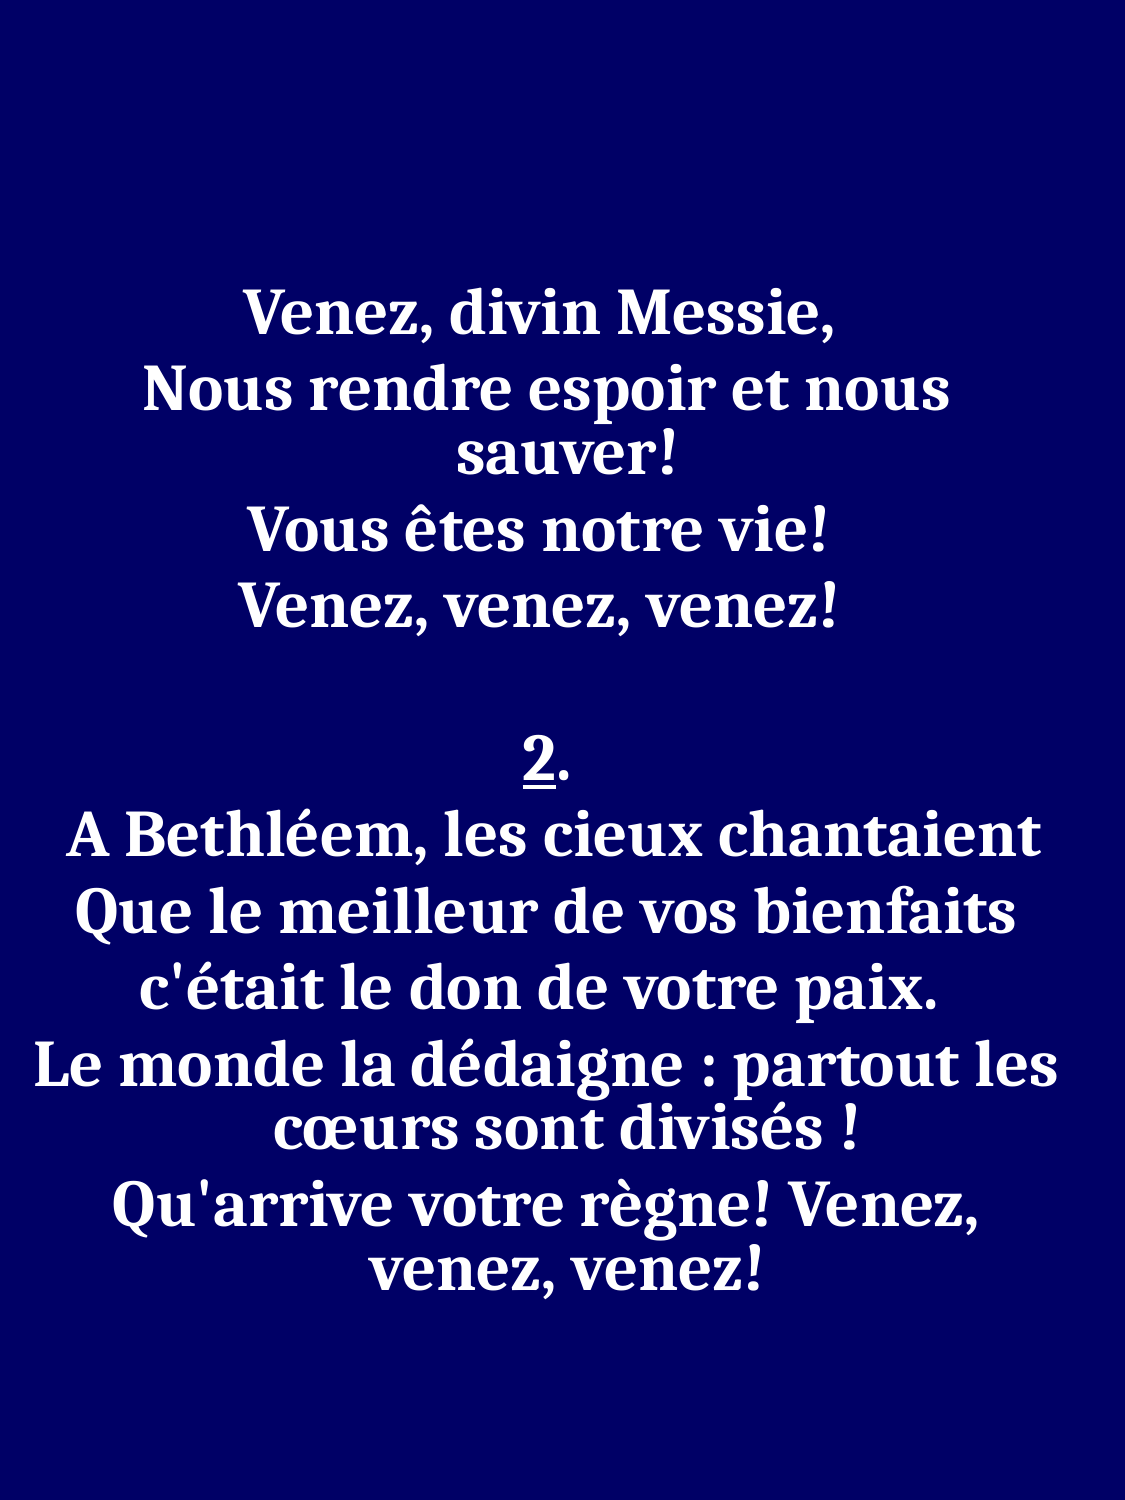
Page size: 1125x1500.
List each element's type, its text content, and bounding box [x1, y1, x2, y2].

text_box Venez, divin Messie, Nous rendre espoir et nous sauver! Vous êtes notre vie! Venez, venez, venez! 2. A Bethléem, les cieux chantaient Que le meilleur de vos bienfaits c'était le don de votre paix. Le monde la dédaigne : partout les cœurs sont divisés ! Qu'arrive votre règne! Venez, venez, venez! [11, 183, 1083, 1495]
